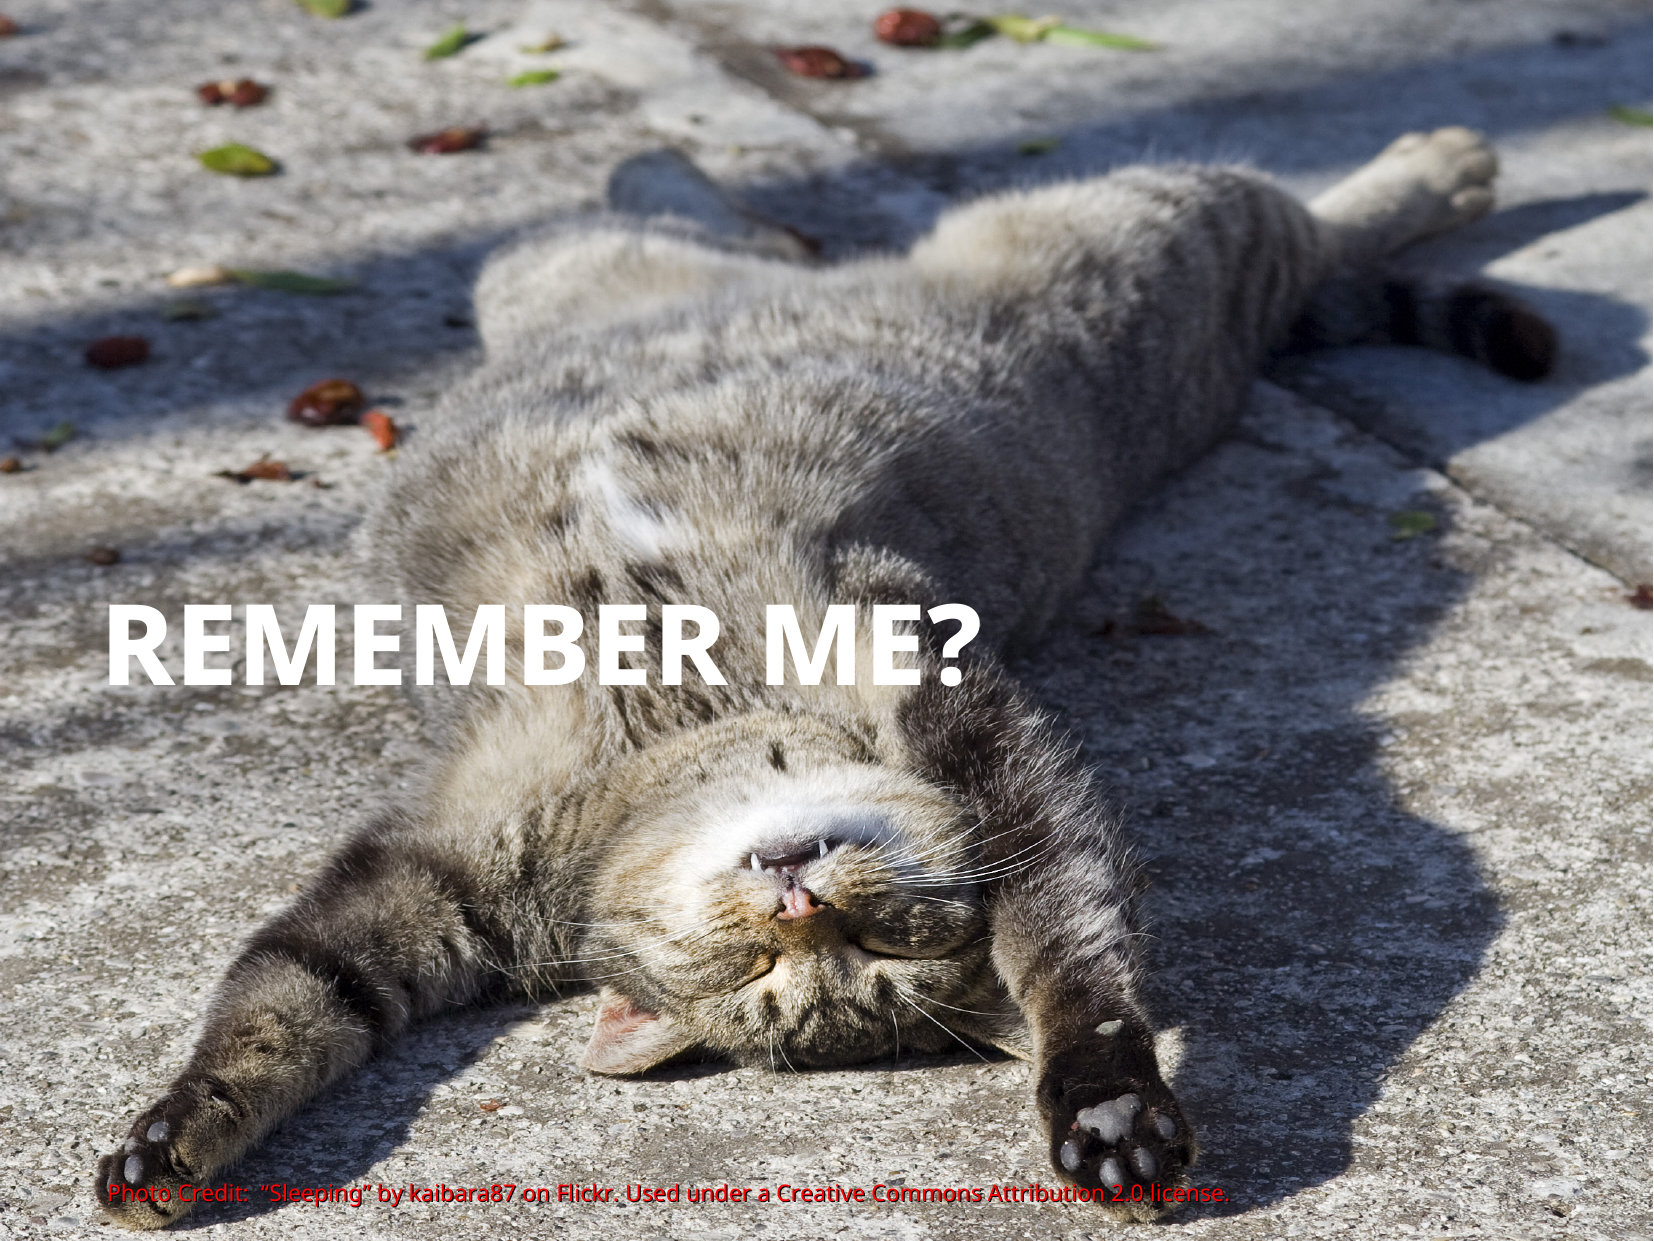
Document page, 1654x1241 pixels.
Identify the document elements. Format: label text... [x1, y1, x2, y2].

text_box Photo Credit: “Sleeping” by kaibara87 on Flickr. Used under a Creative Commons Attribution 2.0 license. [107, 1165, 1653, 1224]
title REMEMBER ME? [0, 549, 1248, 758]
picture [0, 0, 1653, 1241]
